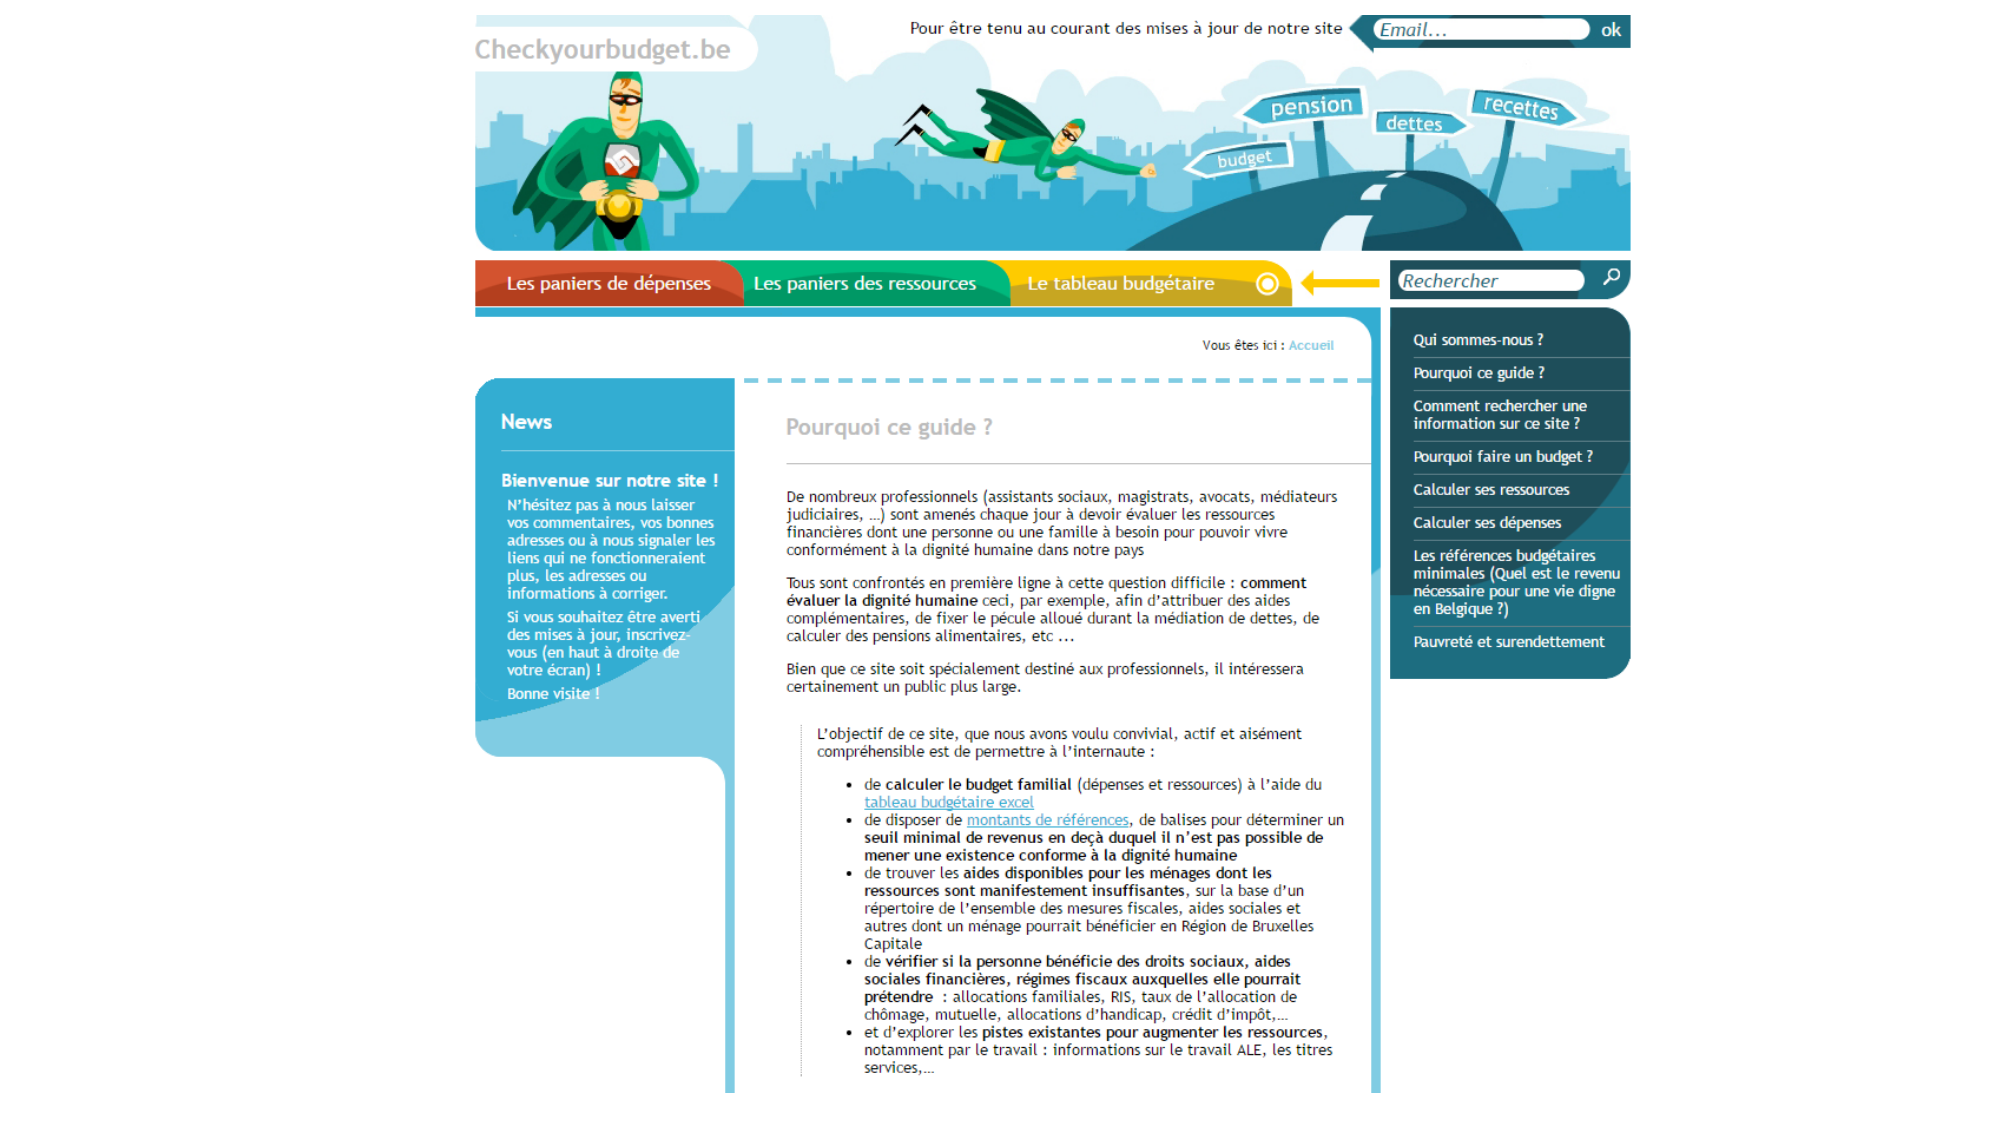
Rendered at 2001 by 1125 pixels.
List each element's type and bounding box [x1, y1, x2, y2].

picture [420, 15, 1646, 1093]
